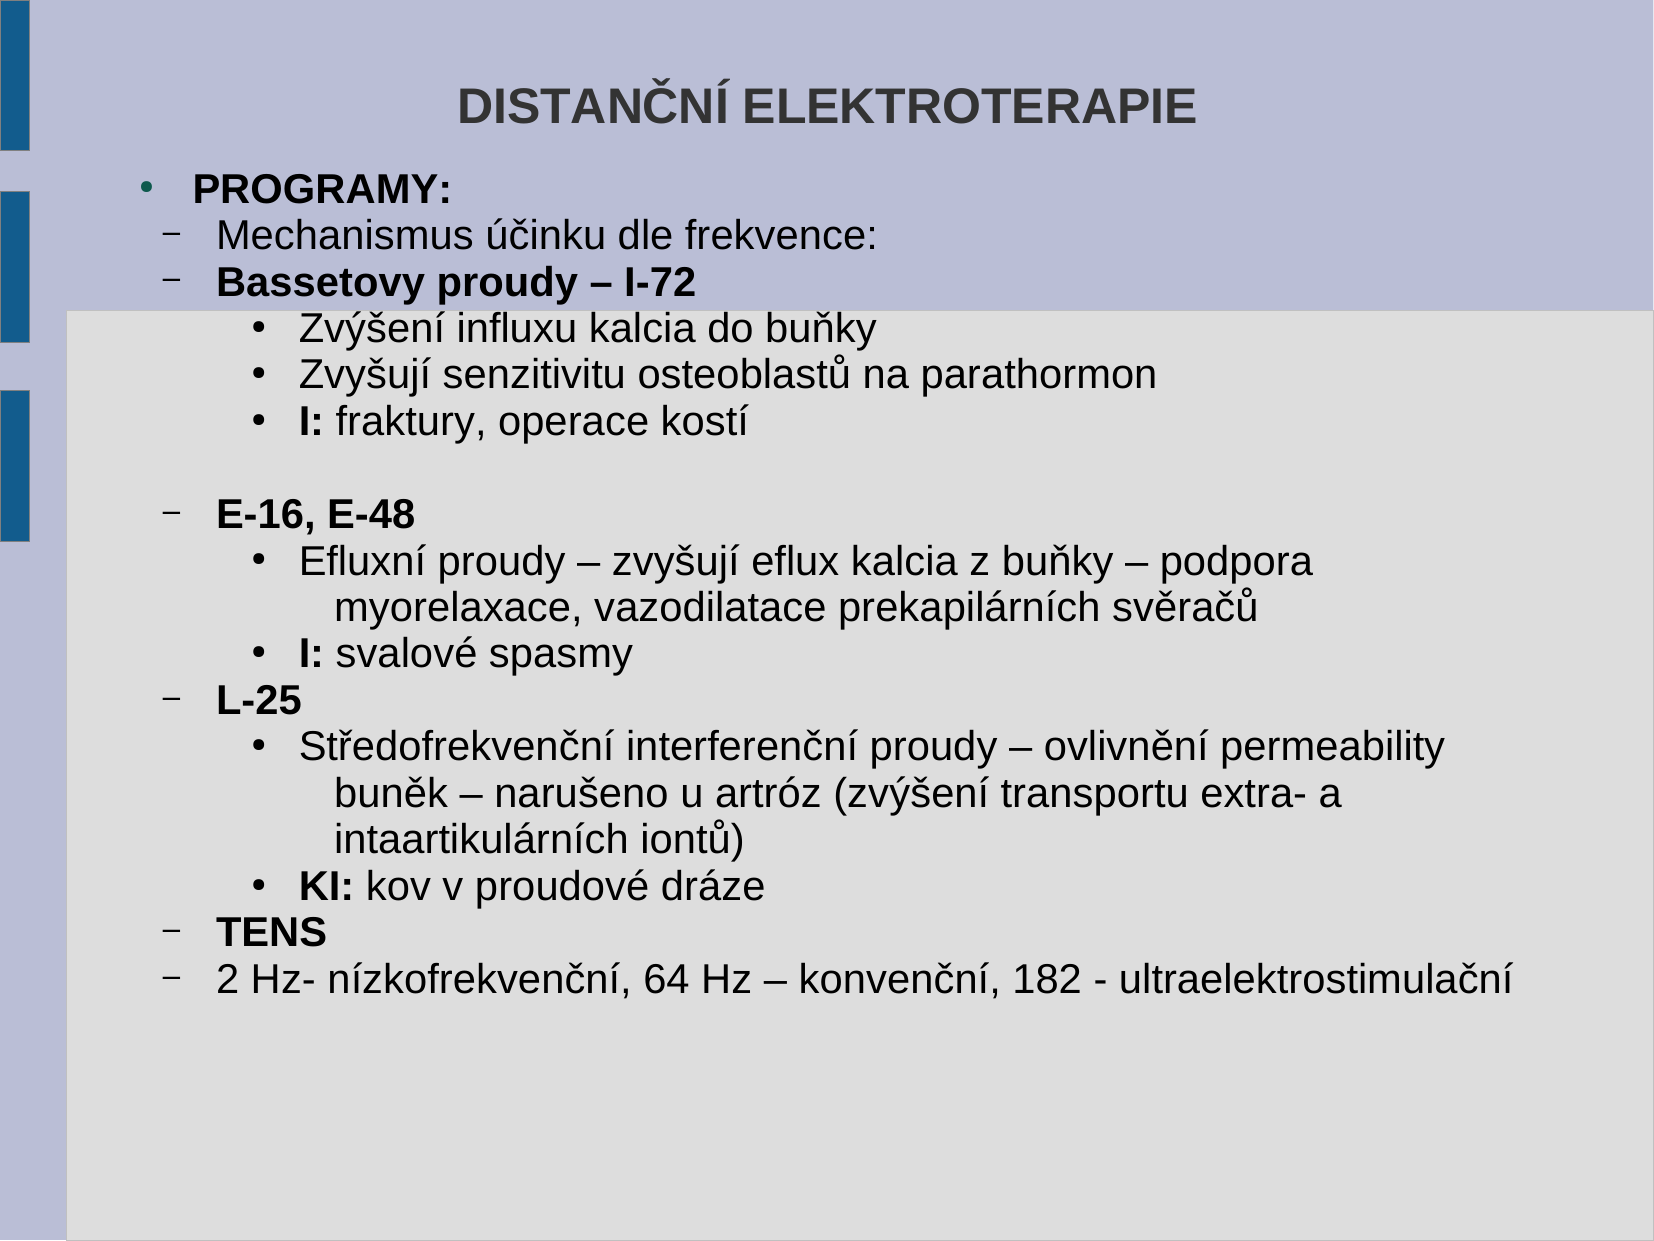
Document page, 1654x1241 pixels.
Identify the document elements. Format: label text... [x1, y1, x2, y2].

list PROGRAMY: Mechanismus účinku dle frekvence: Bassetovy proudy – I-72 Zvýšení influxu kalcia do buňky Zvyšují senzitivitu osteoblastů na parathormon I: fraktury, operace kostí E-16, E-48 Efluxní proudy – zvyšují eflux kalcia z buňky – podpora myorelaxace, vazodilatace prekapilárních svěračů I: svalové spasmy L-25 Středofrekvenční interferenční proudy – ovlivnění permeability buněk – narušeno u artróz (zvýšení transportu extra- a intaartikulárních iontů) KI: kov v proudové dráze TENS 2 Hz- nízkofrekvenční, 64 Hz – konvenční, 182 - ultraelektrostimulační [121, 165, 1534, 1187]
title DISTANČNÍ ELEKTROTERAPIE [121, 23, 1534, 165]
